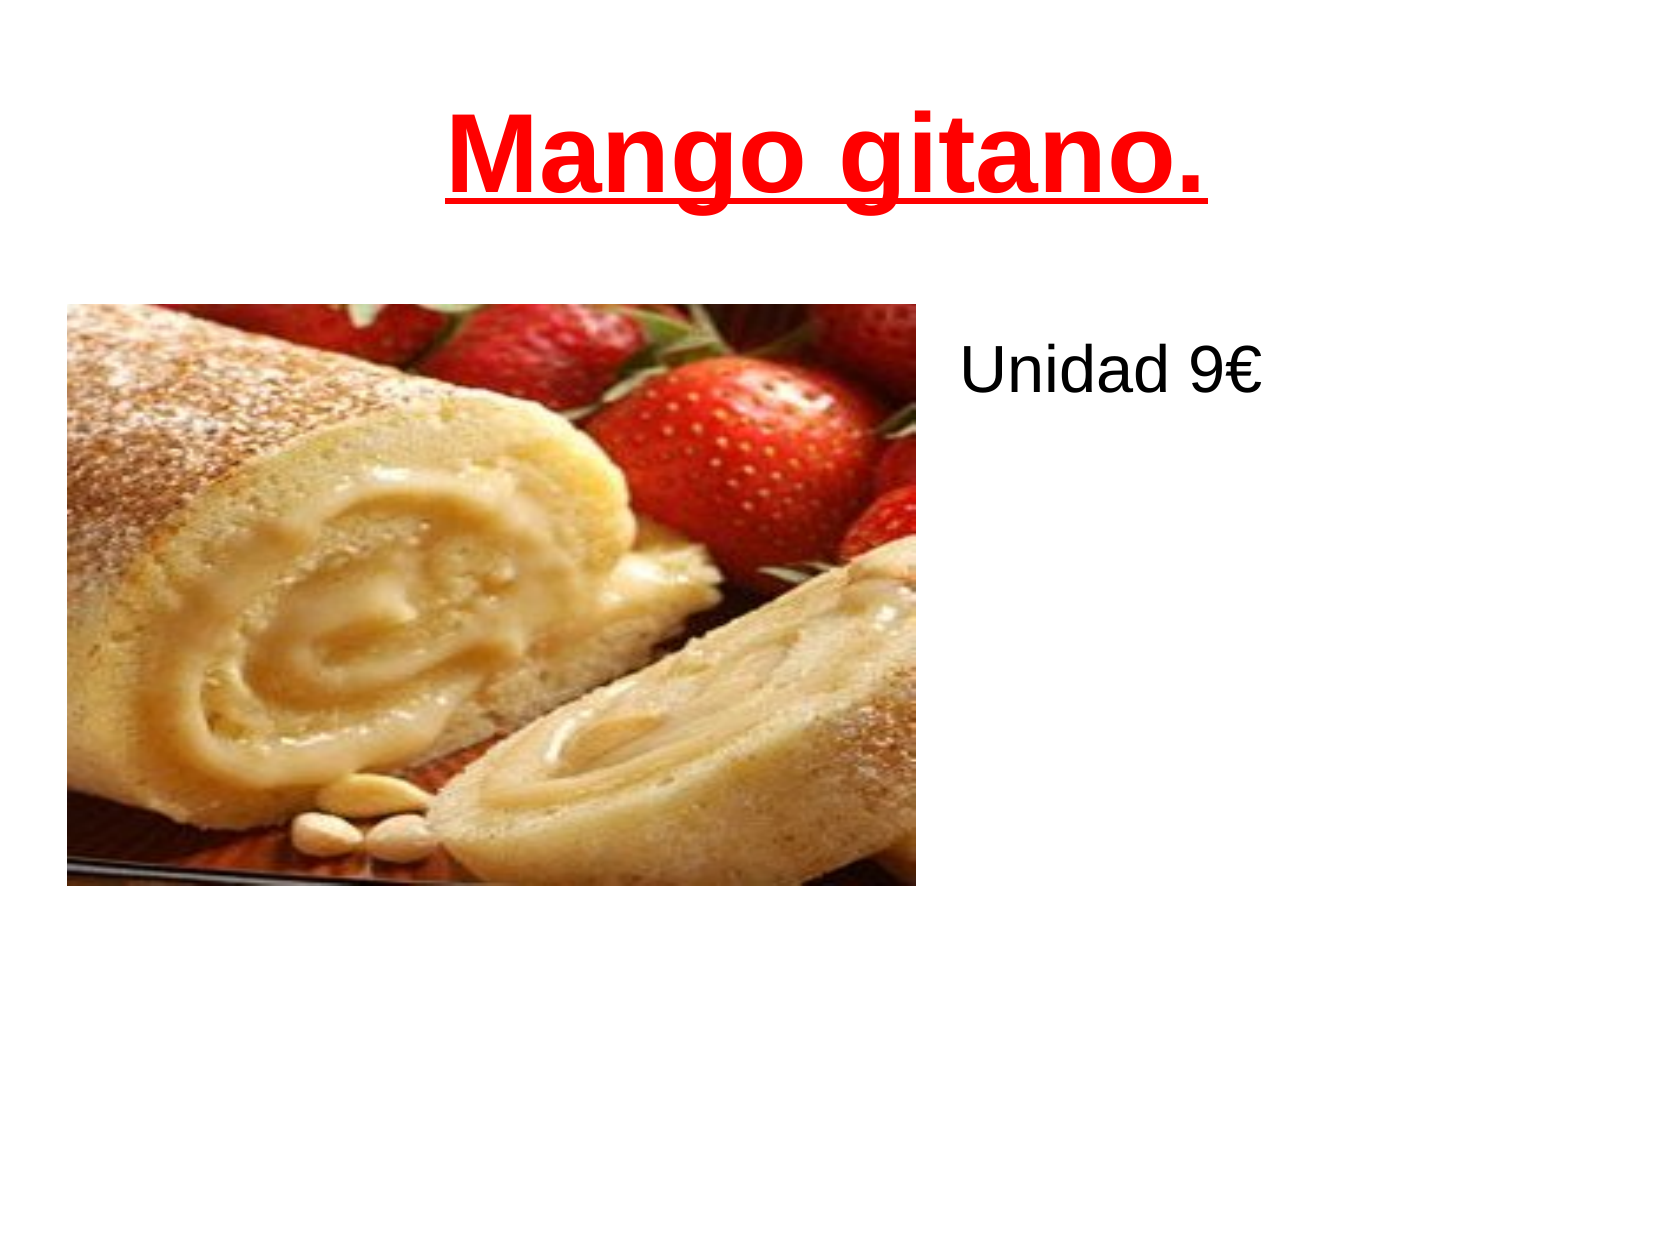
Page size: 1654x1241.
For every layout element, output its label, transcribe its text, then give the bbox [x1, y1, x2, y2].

text_box Unidad 9€ [944, 324, 1565, 415]
picture [67, 304, 916, 886]
title Mango gitano. [82, 56, 1571, 250]
